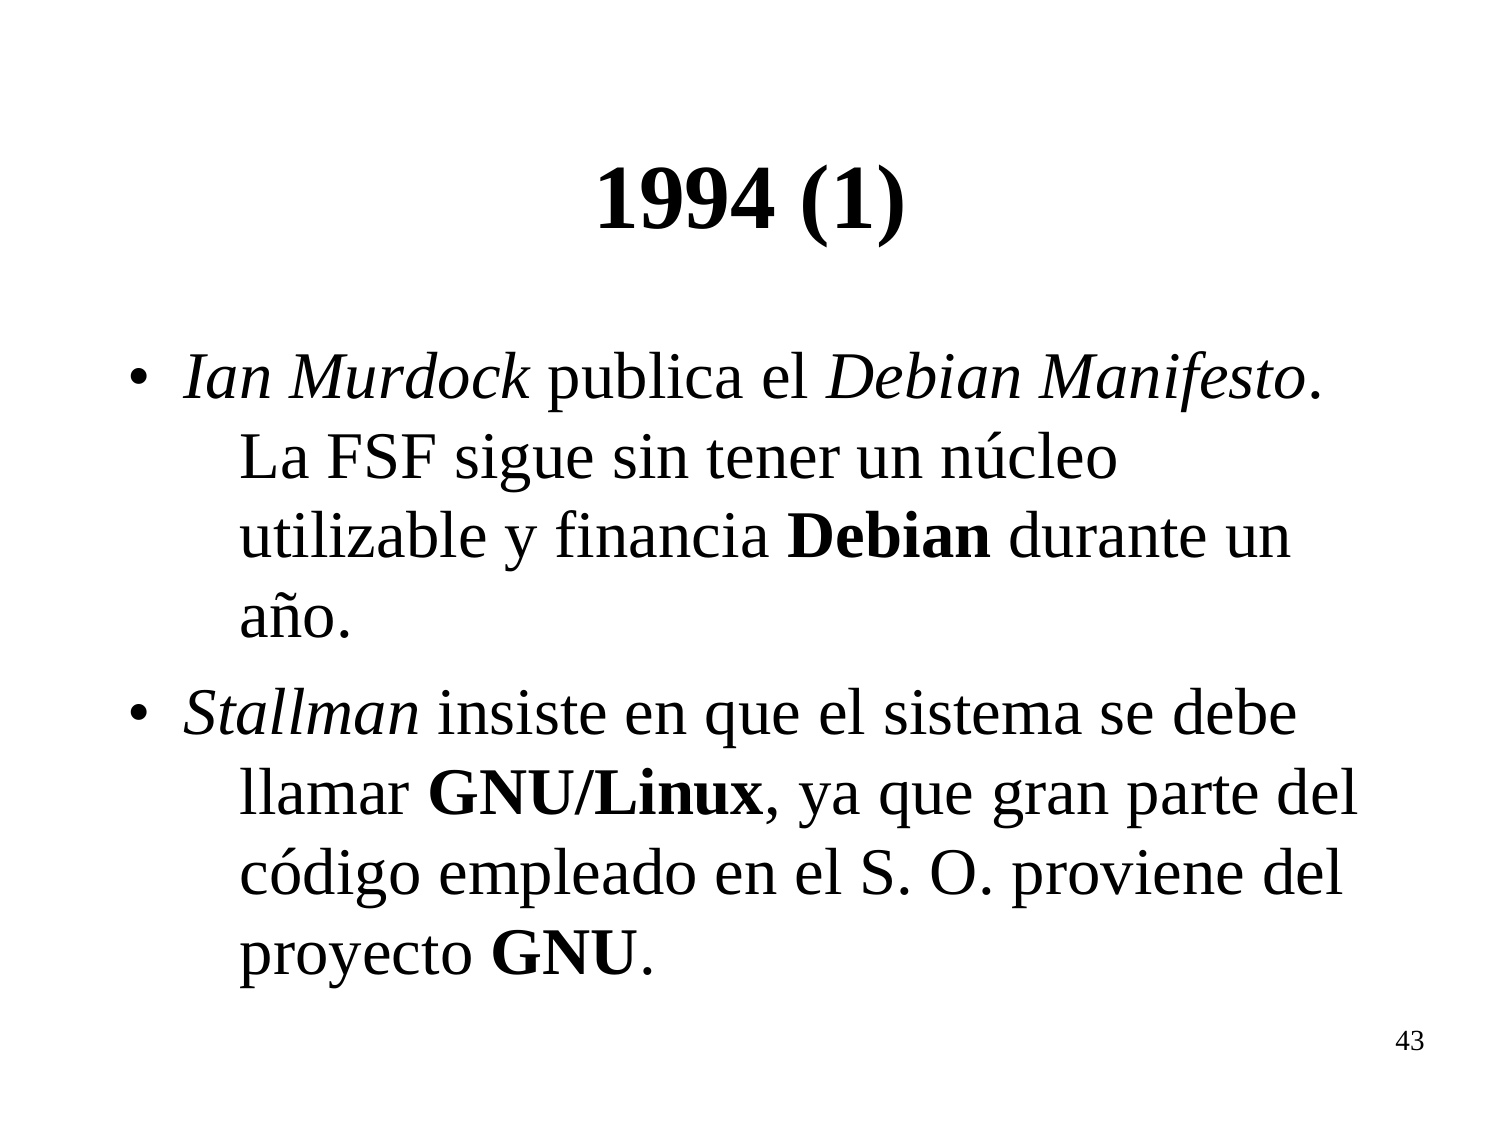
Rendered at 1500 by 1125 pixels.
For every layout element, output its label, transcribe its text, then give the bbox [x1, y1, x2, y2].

list Ian Murdock publica el Debian Manifesto. La FSF sigue sin tener un núcleo utilizable y financia Debian durante un año. Stallman insiste en que el sistema se debe llamar GNU/Linux, ya que gran parte del código empleado en el S. O. proviene del proyecto GNU. [112, 324, 1388, 1000]
title 1994 (1) [112, 99, 1388, 288]
